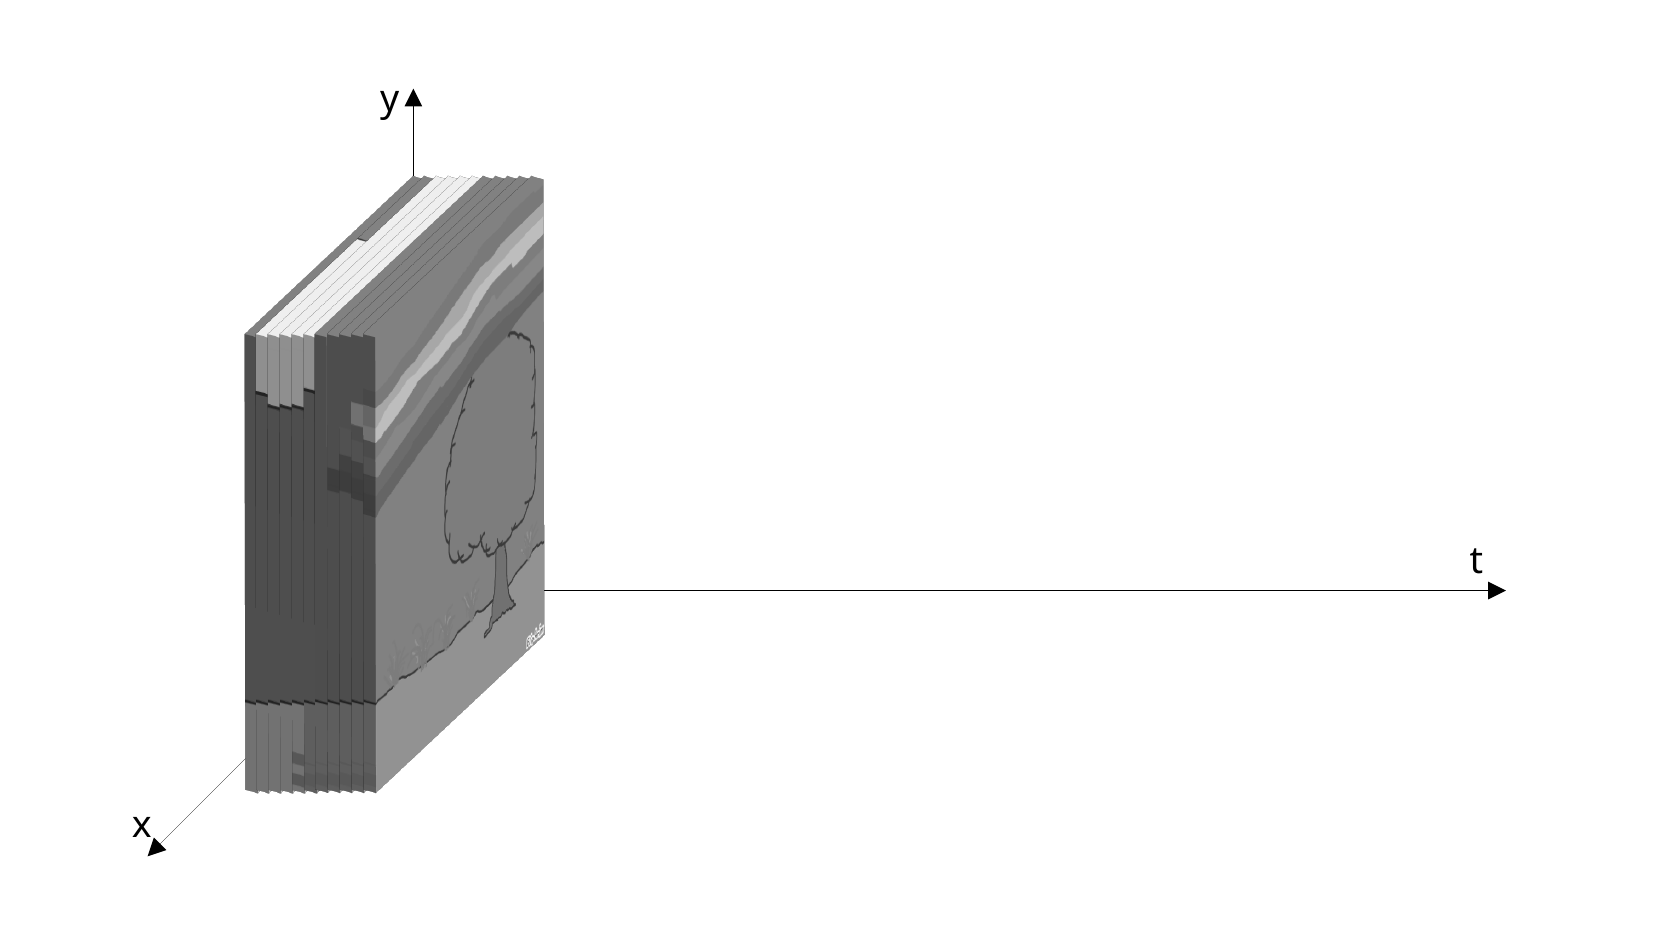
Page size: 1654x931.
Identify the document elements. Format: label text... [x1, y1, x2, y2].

text_box x [112, 791, 172, 855]
text_box t [1446, 527, 1506, 591]
text_box y [360, 64, 420, 129]
